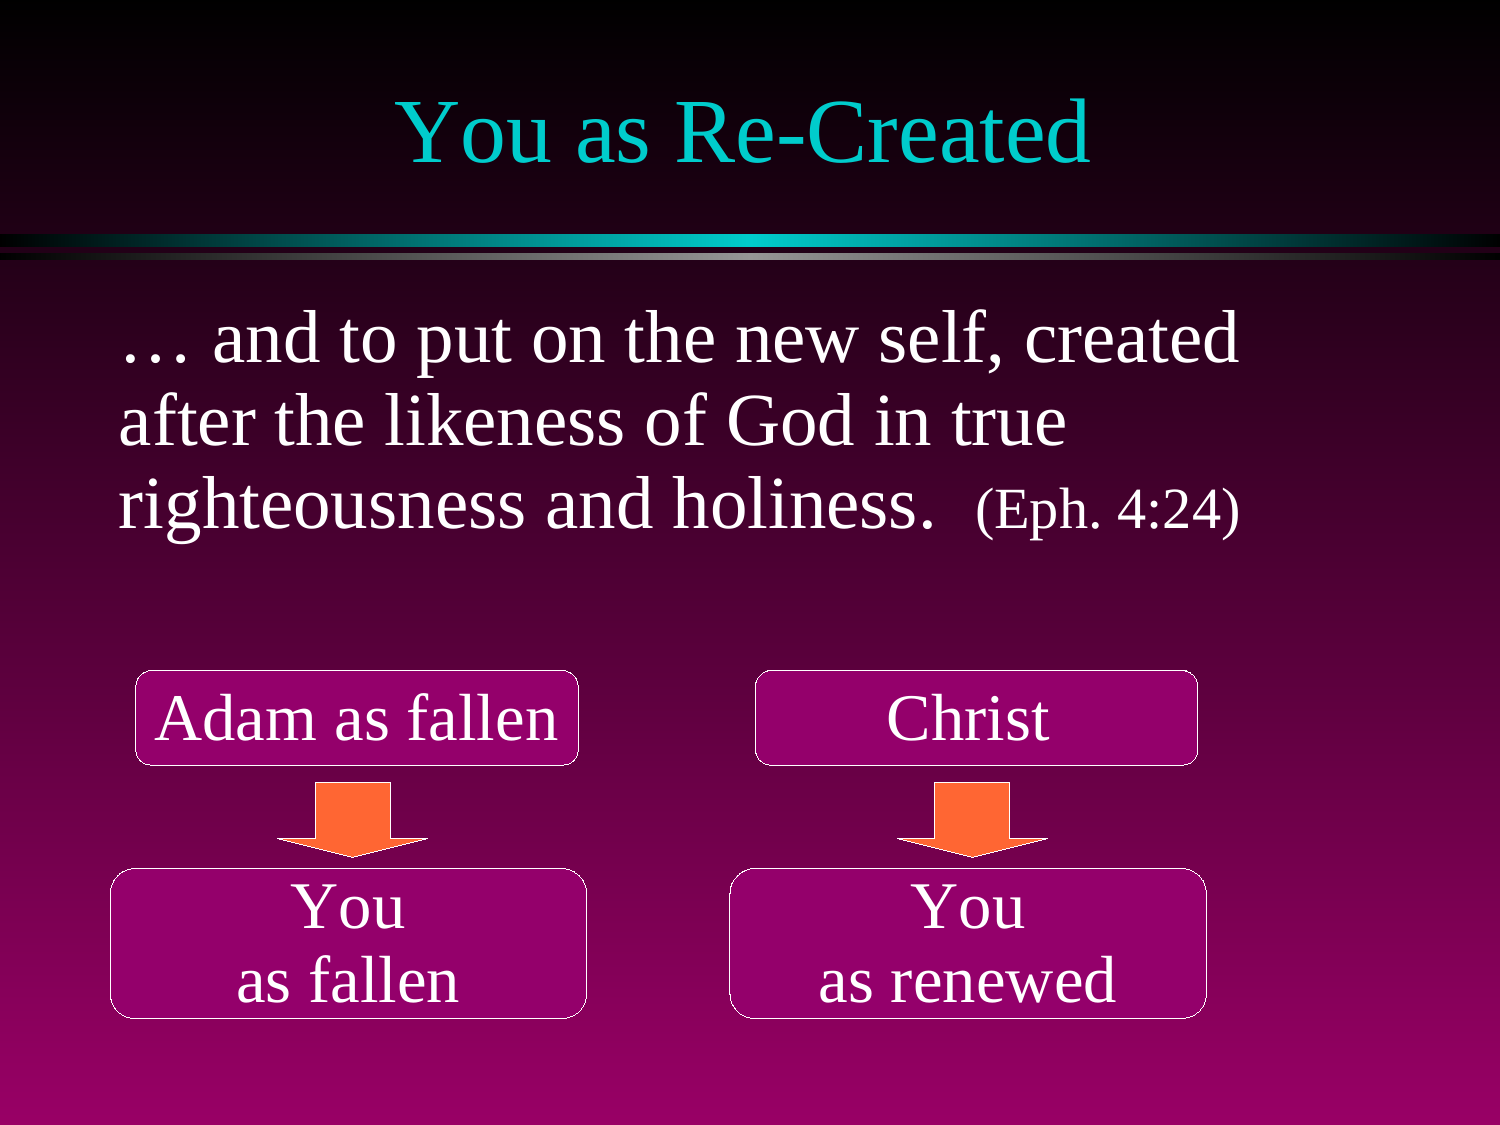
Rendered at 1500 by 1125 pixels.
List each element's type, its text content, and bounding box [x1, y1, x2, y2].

text_box Adam as fallen [135, 670, 579, 766]
text_box [277, 782, 428, 858]
text_box … and to put on the new self, created after the likeness of God in true righteousness and holiness. (Eph. 4:24) [104, 288, 1362, 553]
text_box Christ [755, 670, 1198, 766]
text_box [897, 782, 1048, 858]
title You as Re-Created [99, 44, 1388, 218]
text_box You as fallen [110, 868, 587, 1019]
text_box You as renewed [729, 868, 1207, 1019]
